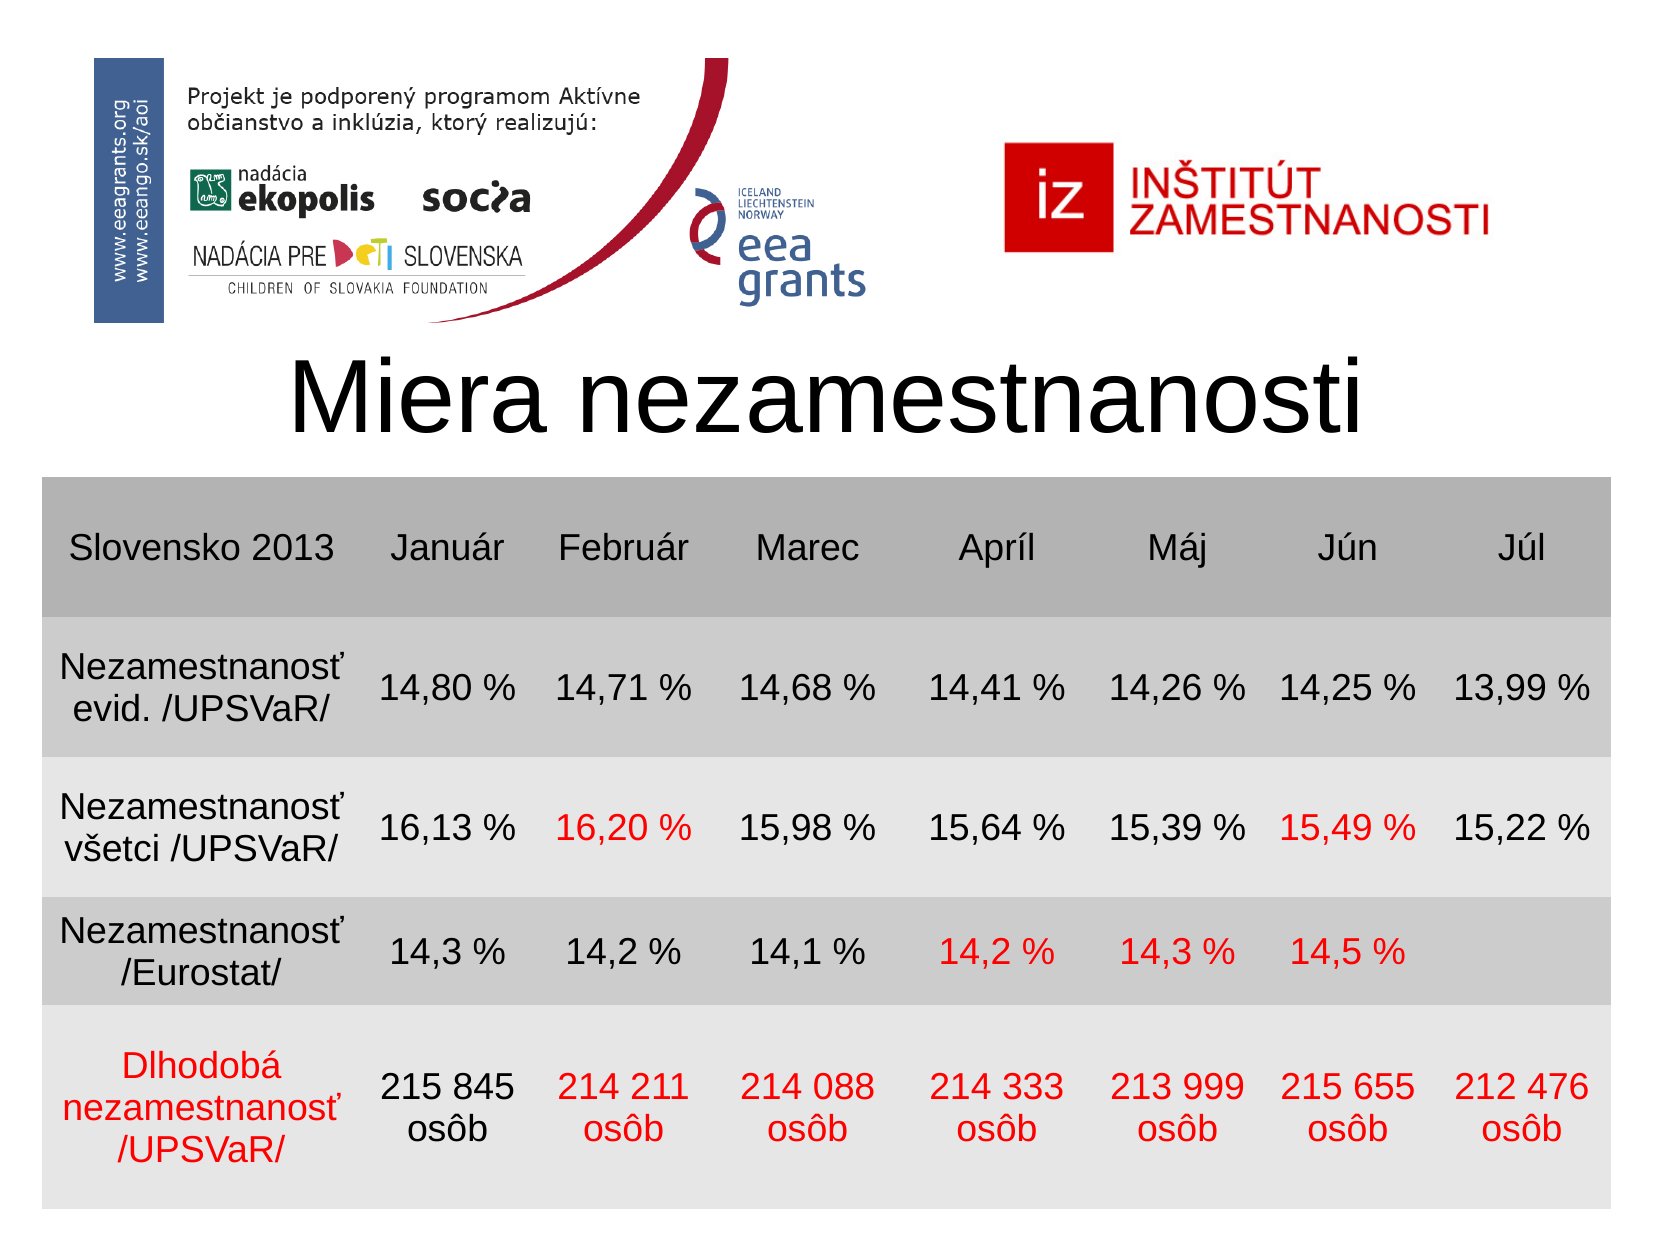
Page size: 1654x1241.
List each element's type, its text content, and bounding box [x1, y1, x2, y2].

table_cell 14,68 % [713, 617, 902, 757]
table_header Máj [1092, 477, 1263, 617]
table_cell 214 088 osôb [713, 1005, 902, 1209]
table_cell 214 211 osôb [534, 1005, 713, 1209]
table_cell 215 655 osôb [1263, 1005, 1432, 1209]
table_header Slovensko 2013 [42, 477, 361, 617]
table_cell 15,22 % [1432, 757, 1611, 897]
picture [944, 47, 1548, 343]
table_cell 15,64 % [902, 757, 1092, 897]
table_cell 14,71 % [534, 617, 713, 757]
table_cell Nezamestnanosť /Eurostat/ [42, 897, 361, 1005]
table_cell 14,80 % [361, 617, 534, 757]
table_header Február [534, 477, 713, 617]
table_header Marec [713, 477, 902, 617]
table_cell 212 476 osôb [1432, 1005, 1611, 1209]
table_cell Nezamestnanosť všetci /UPSVaR/ [42, 757, 361, 897]
table_cell 15,98 % [713, 757, 902, 897]
table_cell 14,1 % [713, 897, 902, 1005]
table_cell 14,26 % [1092, 617, 1263, 757]
table_cell 13,99 % [1432, 617, 1611, 757]
table_cell 14,5 % [1263, 897, 1432, 1005]
table_cell 14,3 % [361, 897, 534, 1005]
table_cell Dlhodobá nezamestnanosť /UPSVaR/ [42, 1005, 361, 1209]
table_header Jún [1263, 477, 1432, 617]
table_cell 14,25 % [1263, 617, 1432, 757]
table_cell Nezamestnanosť evid. /UPSVaR/ [42, 617, 361, 757]
table_cell 16,20 % [534, 757, 713, 897]
picture [94, 58, 887, 324]
table_cell 15,49 % [1263, 757, 1432, 897]
subtitle Miera nezamestnanosti [82, 141, 1571, 477]
table_header Apríl [902, 477, 1092, 617]
table_cell 14,2 % [534, 897, 713, 1005]
table_cell 16,13 % [361, 757, 534, 897]
table_cell 215 845 osôb [361, 1005, 534, 1209]
table_cell 213 999 osôb [1092, 1005, 1263, 1209]
table_cell 14,3 % [1092, 897, 1263, 1005]
table_cell 214 333 osôb [902, 1005, 1092, 1209]
table_cell 14,2 % [902, 897, 1092, 1005]
table_cell [1432, 897, 1611, 1005]
table_cell 14,41 % [902, 617, 1092, 757]
table_cell 15,39 % [1092, 757, 1263, 897]
table_header Júl [1432, 477, 1611, 617]
table_header Január [361, 477, 534, 617]
